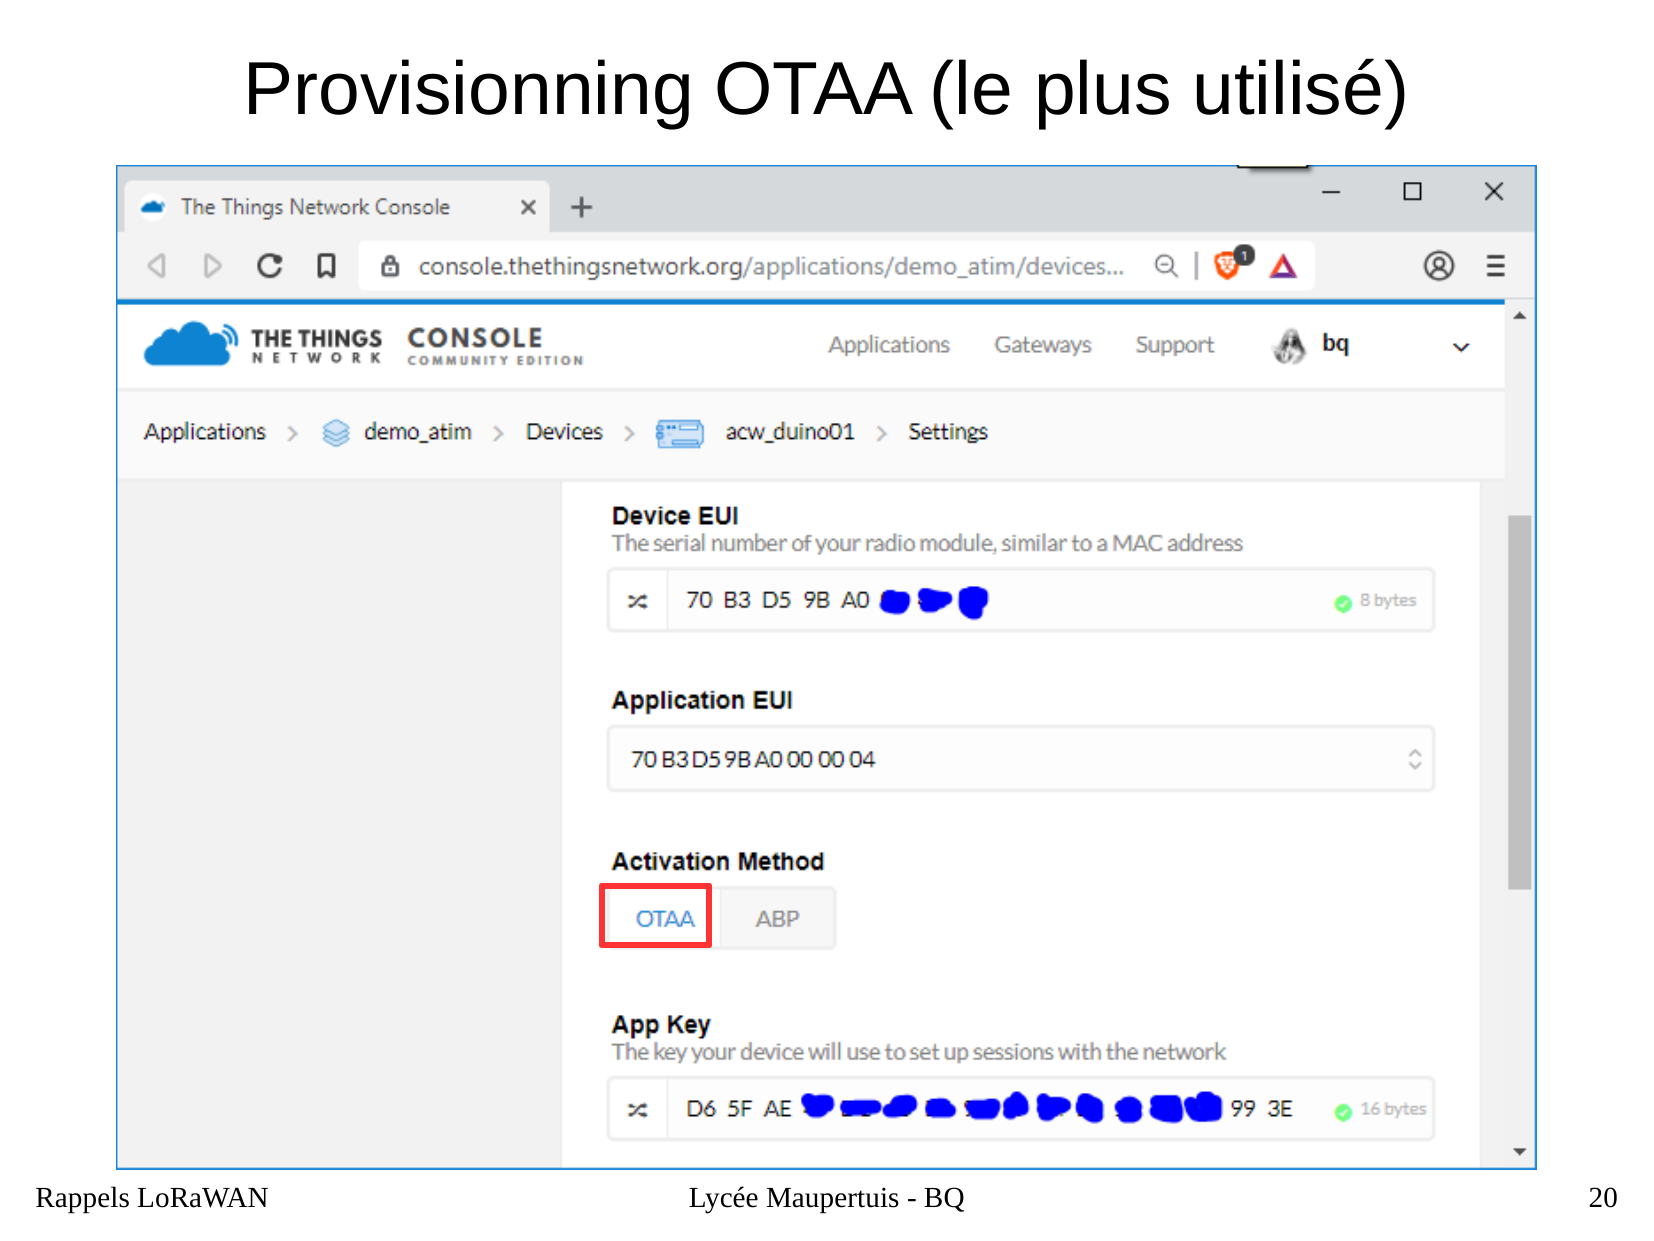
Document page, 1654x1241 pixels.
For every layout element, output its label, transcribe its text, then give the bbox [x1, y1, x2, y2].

picture [116, 165, 1537, 1170]
title Provisionning OTAA (le plus utilisé) [35, 35, 1619, 142]
